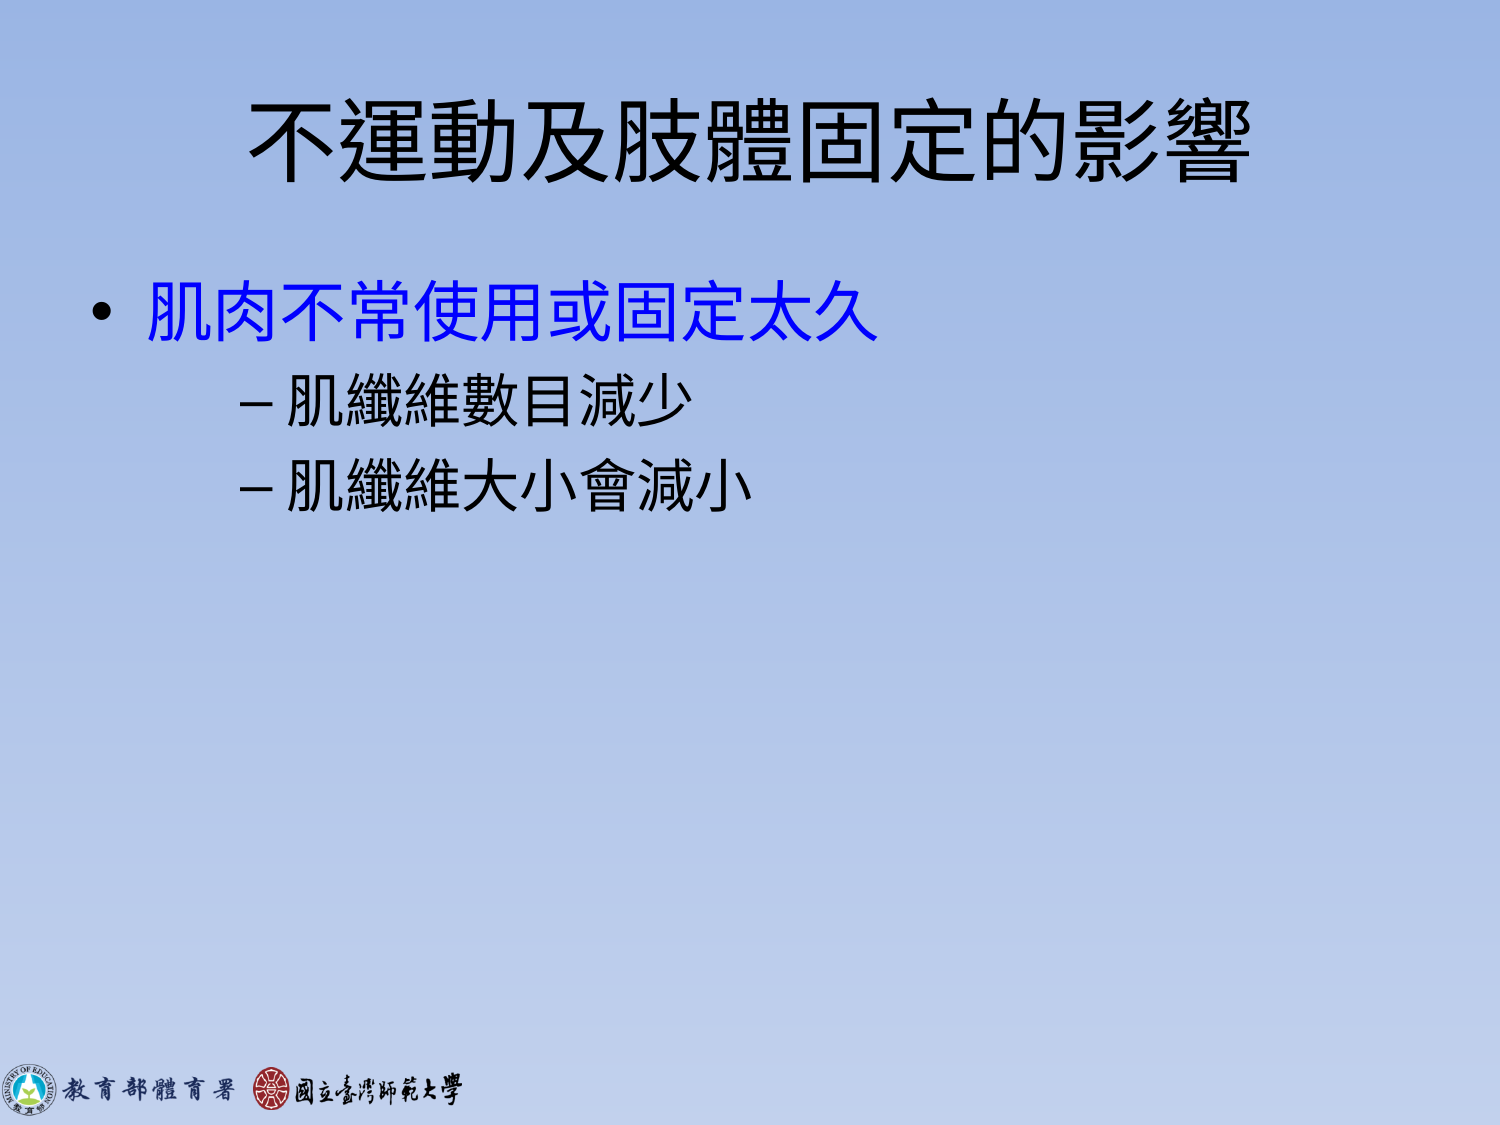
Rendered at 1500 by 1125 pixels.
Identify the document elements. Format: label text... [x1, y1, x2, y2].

list 肌肉不常使用或固定太久 肌纖維數目減少 肌纖維大小會減小 [75, 262, 1426, 1005]
title 不運動及肢體固定的影響 [75, 45, 1426, 233]
